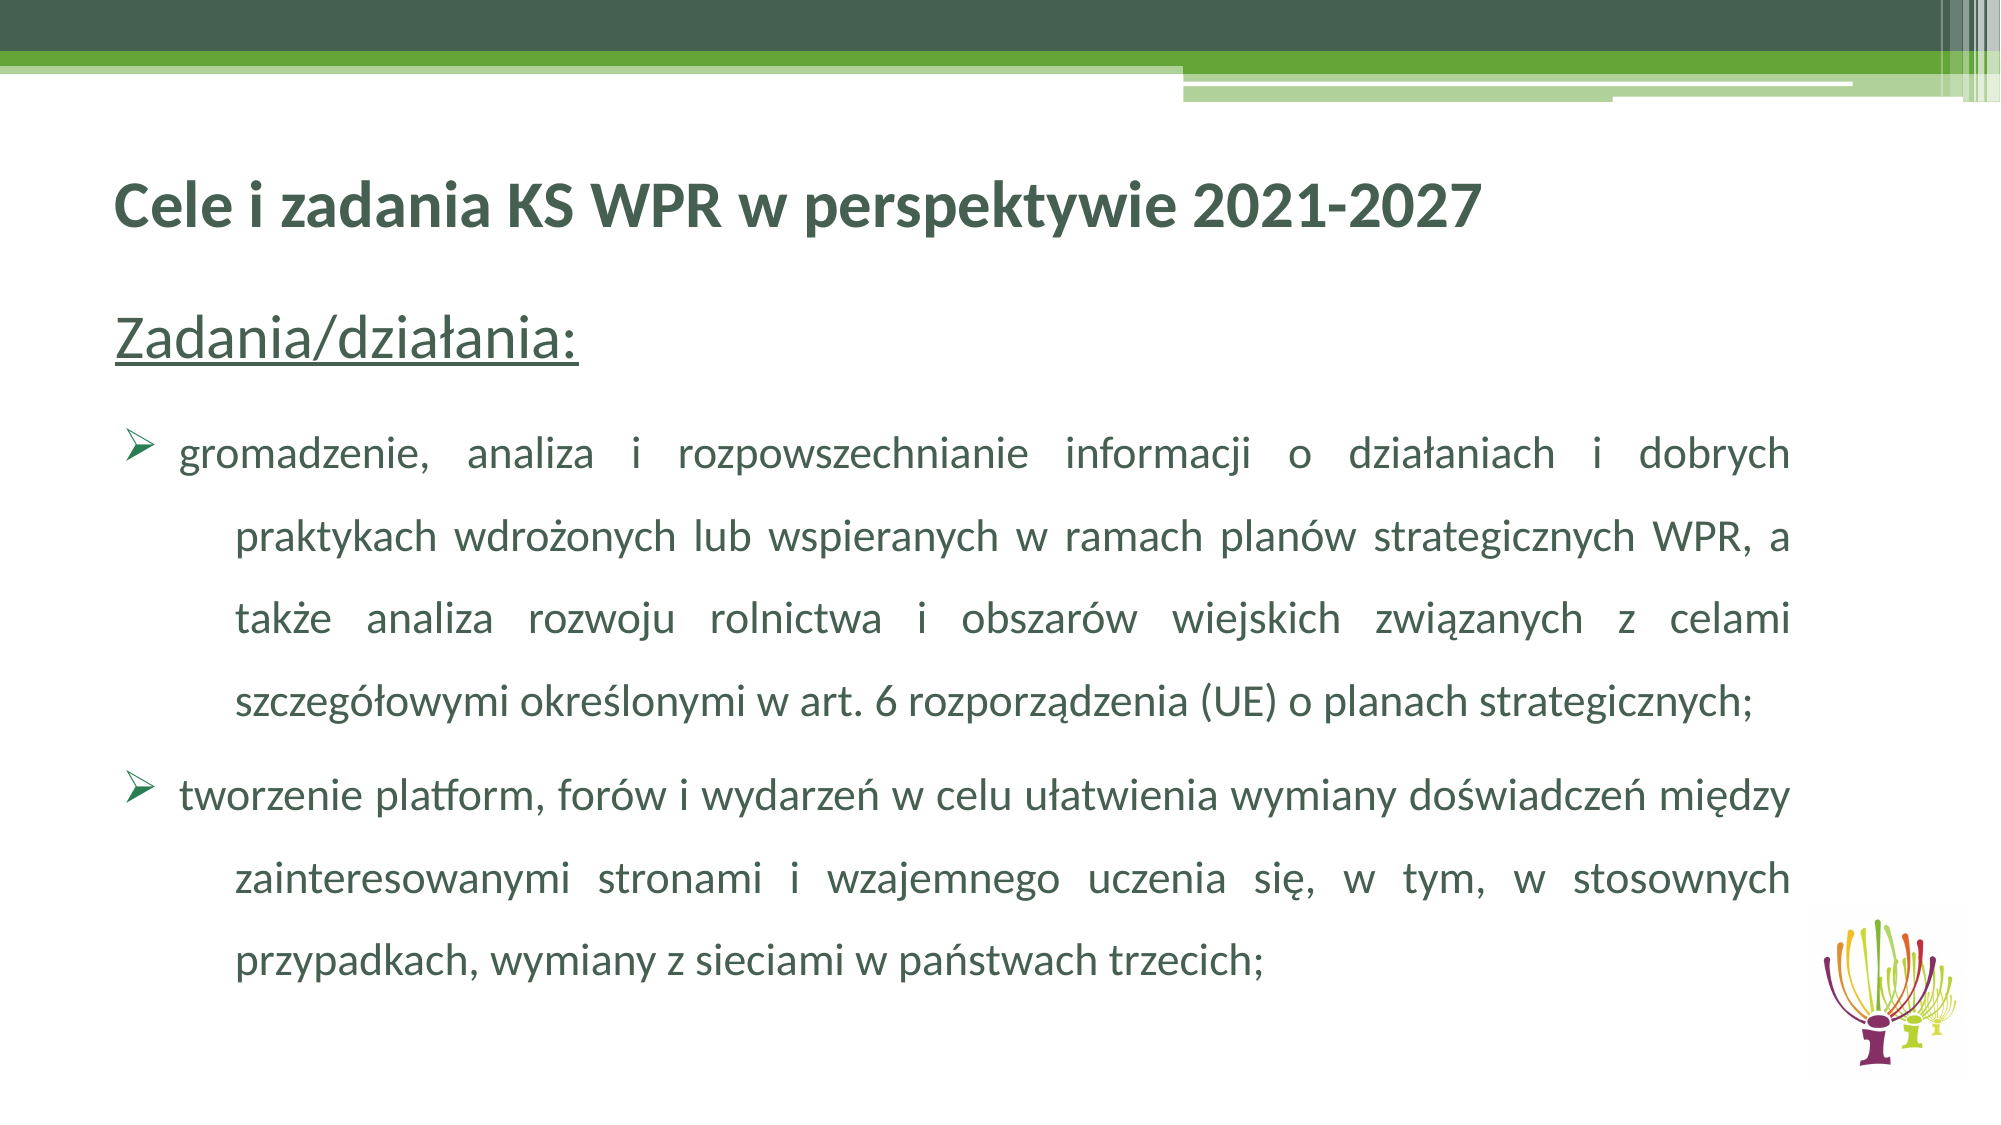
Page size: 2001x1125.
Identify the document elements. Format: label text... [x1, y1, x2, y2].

list Zadania/działania: gromadzenie, analiza i rozpowszechnianie informacji o działaniach i dobrych praktykach wdrożonych lub wspieranych w ramach planów strategicznych WPR, a także analiza rozwoju rolnictwa i obszarów wiejskich związanych z celami szczegółowymi określonymi w art. 6 rozporządzenia (UE) o planach strategicznych; tworzenie platform, forów i wydarzeń w celu ułatwienia wymiany doświadczeń między zainteresowanymi stronami i wzajemnego uczenia się, w tym, w stosownych przypadkach, wymiany z sieciami w państwach trzecich; [99, 288, 1808, 1082]
picture [1807, 903, 1965, 1082]
title Cele i zadania KS WPR w perspektywie 2021-2027 [99, 113, 1900, 289]
